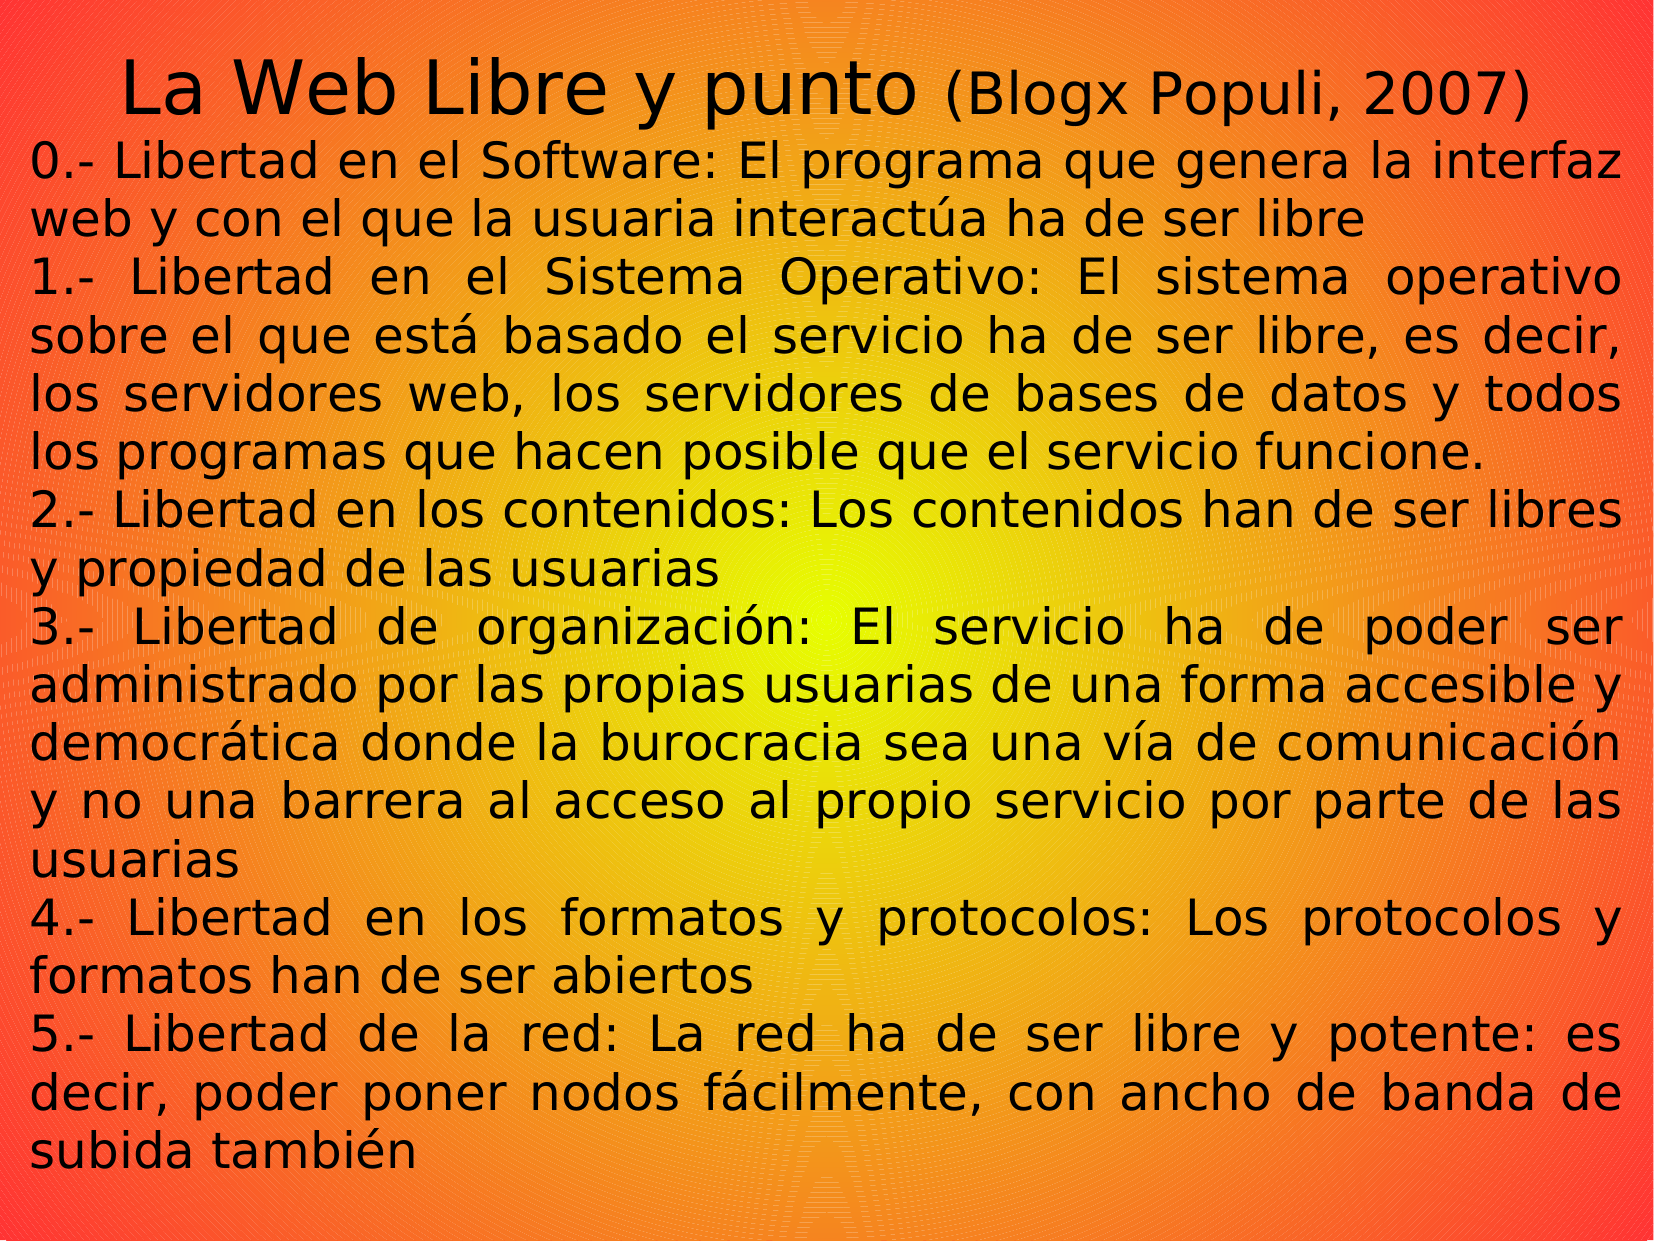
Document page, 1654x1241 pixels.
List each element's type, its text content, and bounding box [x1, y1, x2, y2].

subtitle La Web Libre y punto (Blogx Populi, 2007) 0.- Libertad en el Software: El programa que genera la interfaz web y con el que la usuaria interactúa ha de ser libre 1.- Libertad en el Sistema Operativo: El sistema operativo sobre el que está basado el servicio ha de ser libre, es decir, los servidores web, los servidores de bases de datos y todos los programas que hacen posible que el servicio funcione. 2.- Libertad en los contenidos: Los contenidos han de ser libres y propiedad de las usuarias 3.- Libertad de organización: El servicio ha de poder ser administrado por las propias usuarias de una forma accesible y democrática donde la burocracia sea una vía de comunicación y no una barrera al acceso al propio servicio por parte de las usuarias 4.- Libertad en los formatos y protocolos: Los protocolos y formatos han de ser abiertos 5.- Libertad de la red: La red ha de ser libre y potente: es decir, poder poner nodos fácilmente, con ancho de banda de subida también [29, 44, 1625, 1180]
